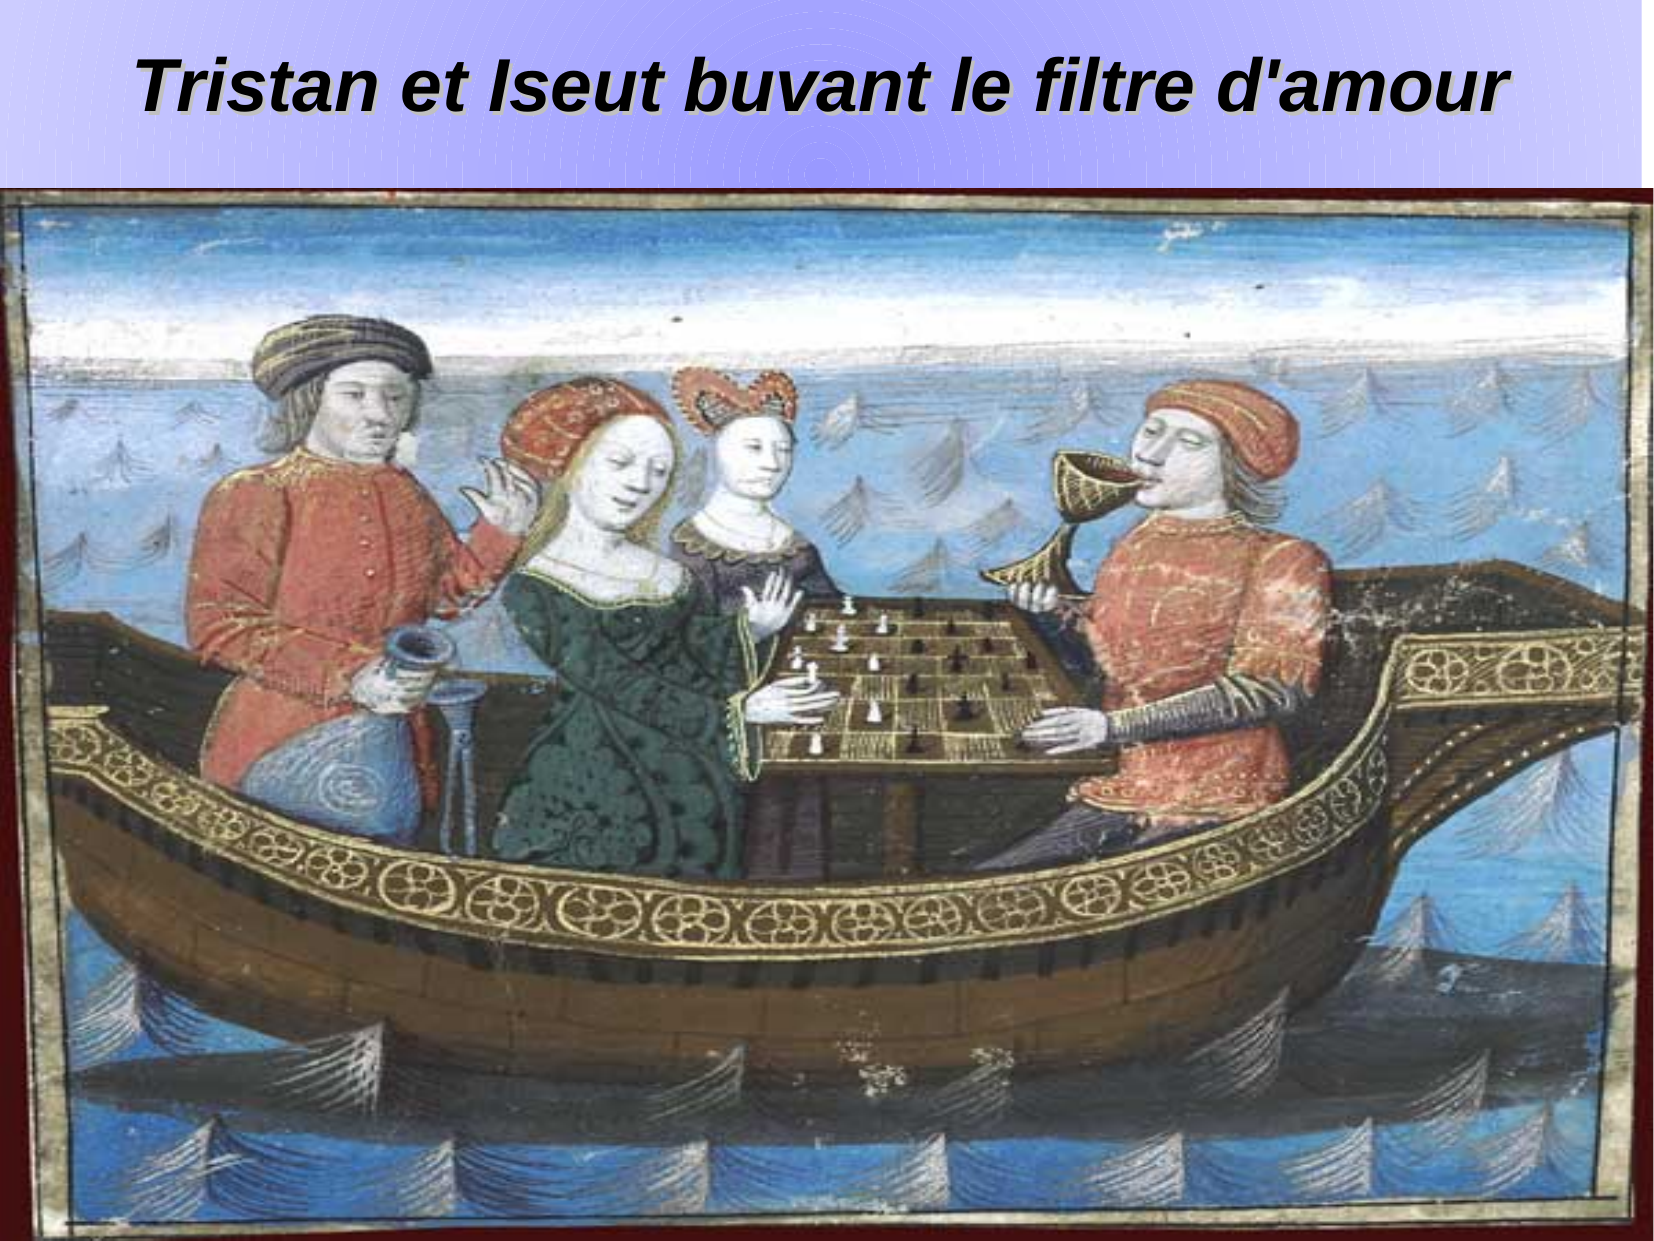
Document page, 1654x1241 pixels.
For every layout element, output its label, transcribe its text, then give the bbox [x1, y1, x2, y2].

picture [0, 188, 1654, 1241]
title Tristan et Iseut buvant le filtre d'amour [0, 0, 1642, 188]
